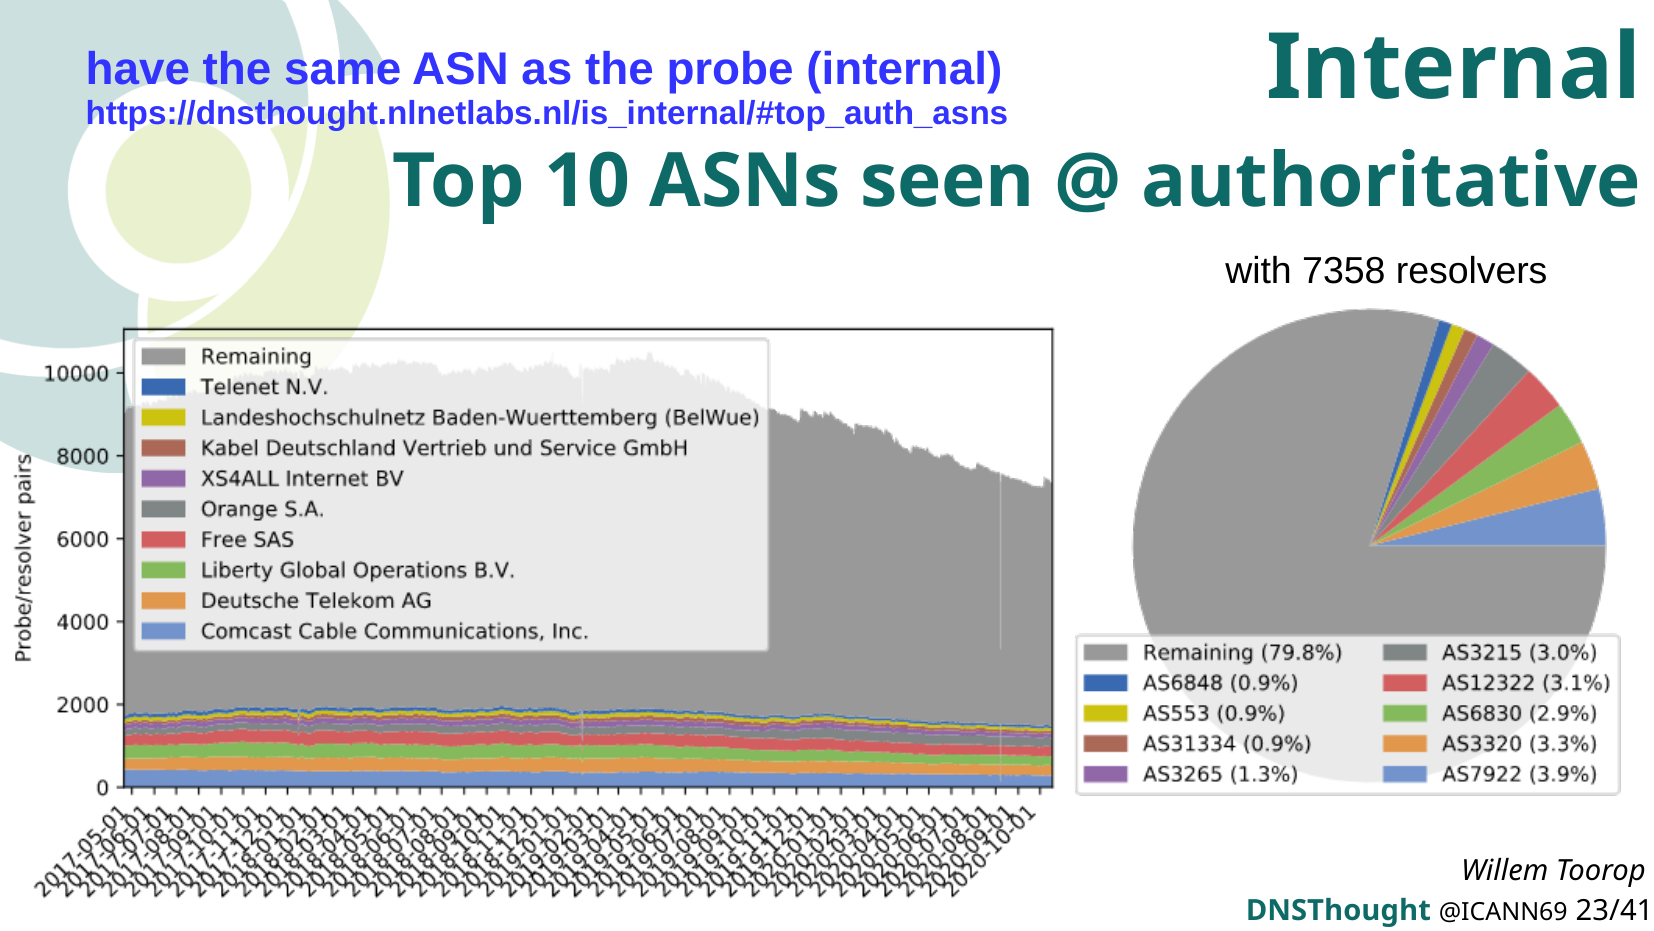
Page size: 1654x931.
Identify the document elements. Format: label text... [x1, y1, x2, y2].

text_box have the same ASN as the probe (internal) https://dnsthought.nlnetlabs.nl/is_internal/#top_auth_asns [70, 35, 1123, 139]
title Internal Top 10 ASNs seen @ authoritative [82, 8, 1642, 221]
picture [0, 265, 1652, 917]
text_box with 7358 resolvers [1210, 242, 1654, 348]
